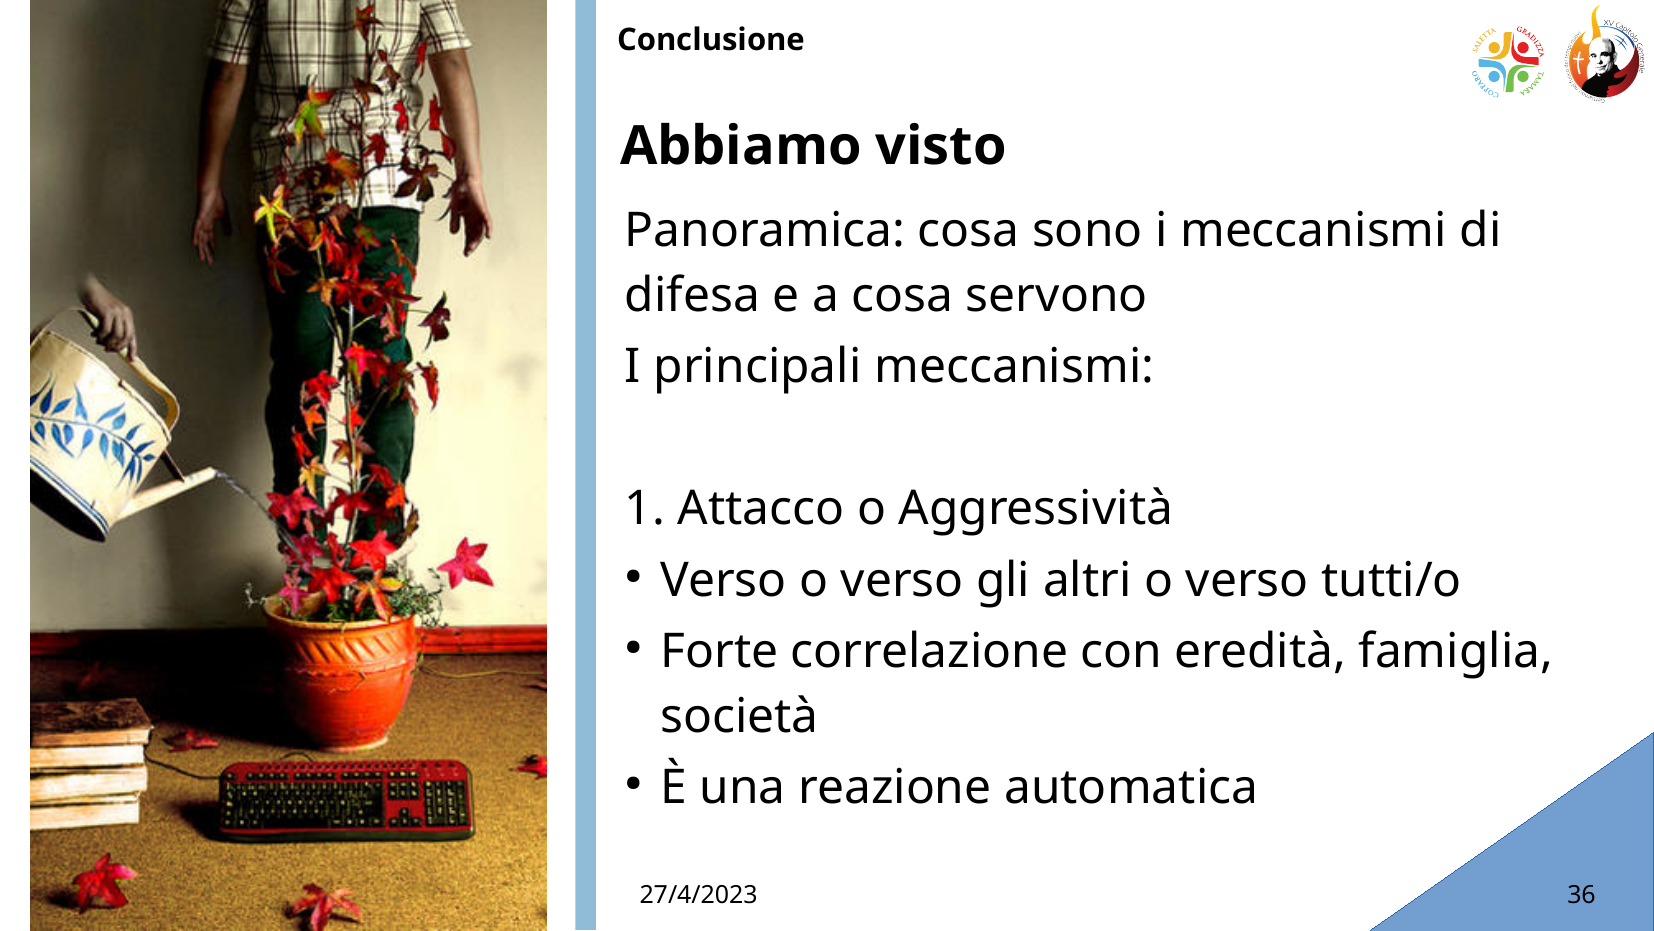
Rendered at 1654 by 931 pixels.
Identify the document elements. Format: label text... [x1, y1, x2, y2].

picture [30, 0, 547, 931]
subtitle Panoramica: cosa sono i meccanismi di difesa e a cosa servono I principali meccanismi: 1. Attacco o Aggressività Verso o verso gli altri o verso tutti/o Forte correlazione con eredità, famiglia, società È una reazione automatica [624, 194, 1602, 869]
text_box Conclusione [602, 9, 1335, 63]
picture [1563, 4, 1646, 103]
title Abbiamo visto [620, 106, 1617, 178]
